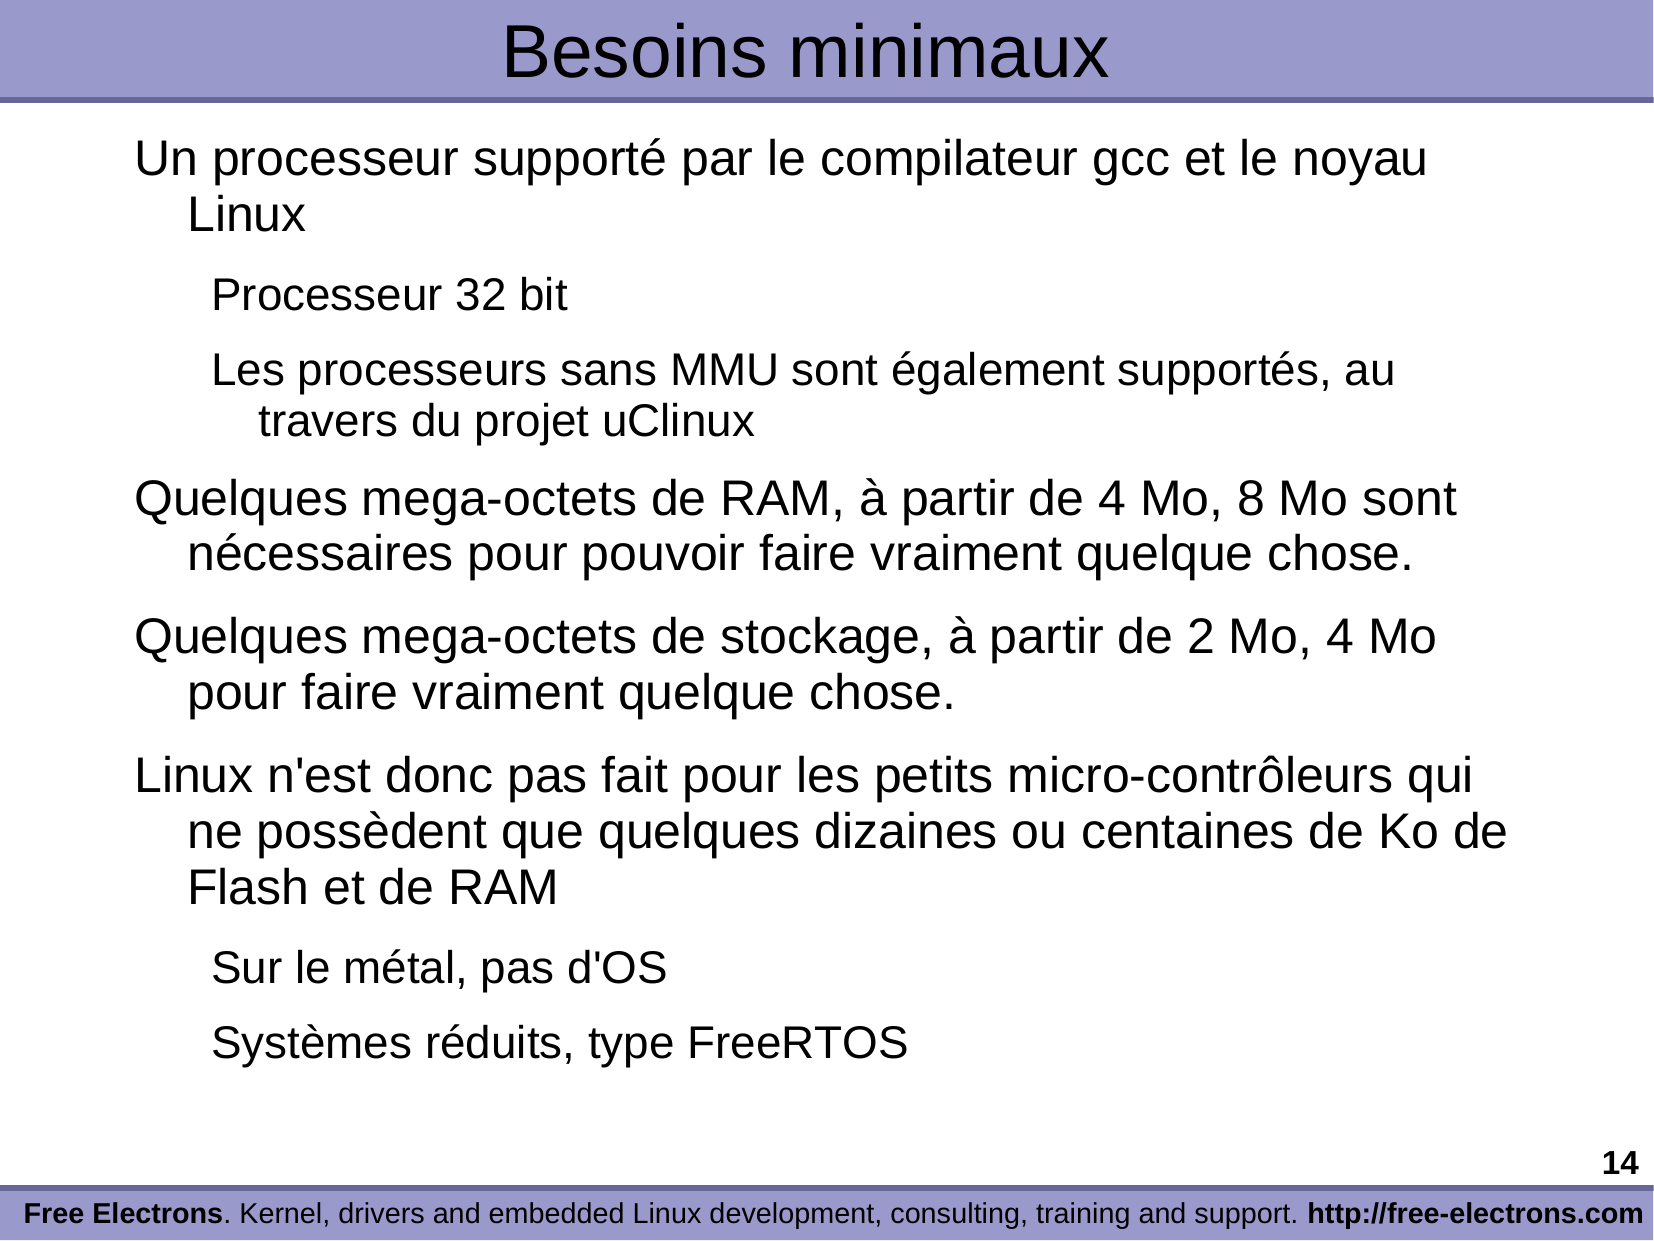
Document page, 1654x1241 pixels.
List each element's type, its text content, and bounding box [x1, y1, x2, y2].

title Besoins minimaux [60, 4, 1551, 98]
list Un processeur supporté par le compilateur gcc et le noyau Linux Processeur 32 bit Les processeurs sans MMU sont également supportés, au travers du projet uClinux Quelques mega-octets de RAM, à partir de 4 Mo, 8 Mo sont nécessaires pour pouvoir faire vraiment quelque chose. Quelques mega-octets de stockage, à partir de 2 Mo, 4 Mo pour faire vraiment quelque chose. Linux n'est donc pas fait pour les petits micro-contrôleurs qui ne possèdent que quelques dizaines ou centaines de Ko de Flash et de RAM Sur le métal, pas d'OS Systèmes réduits, type FreeRTOS [116, 130, 1529, 1153]
